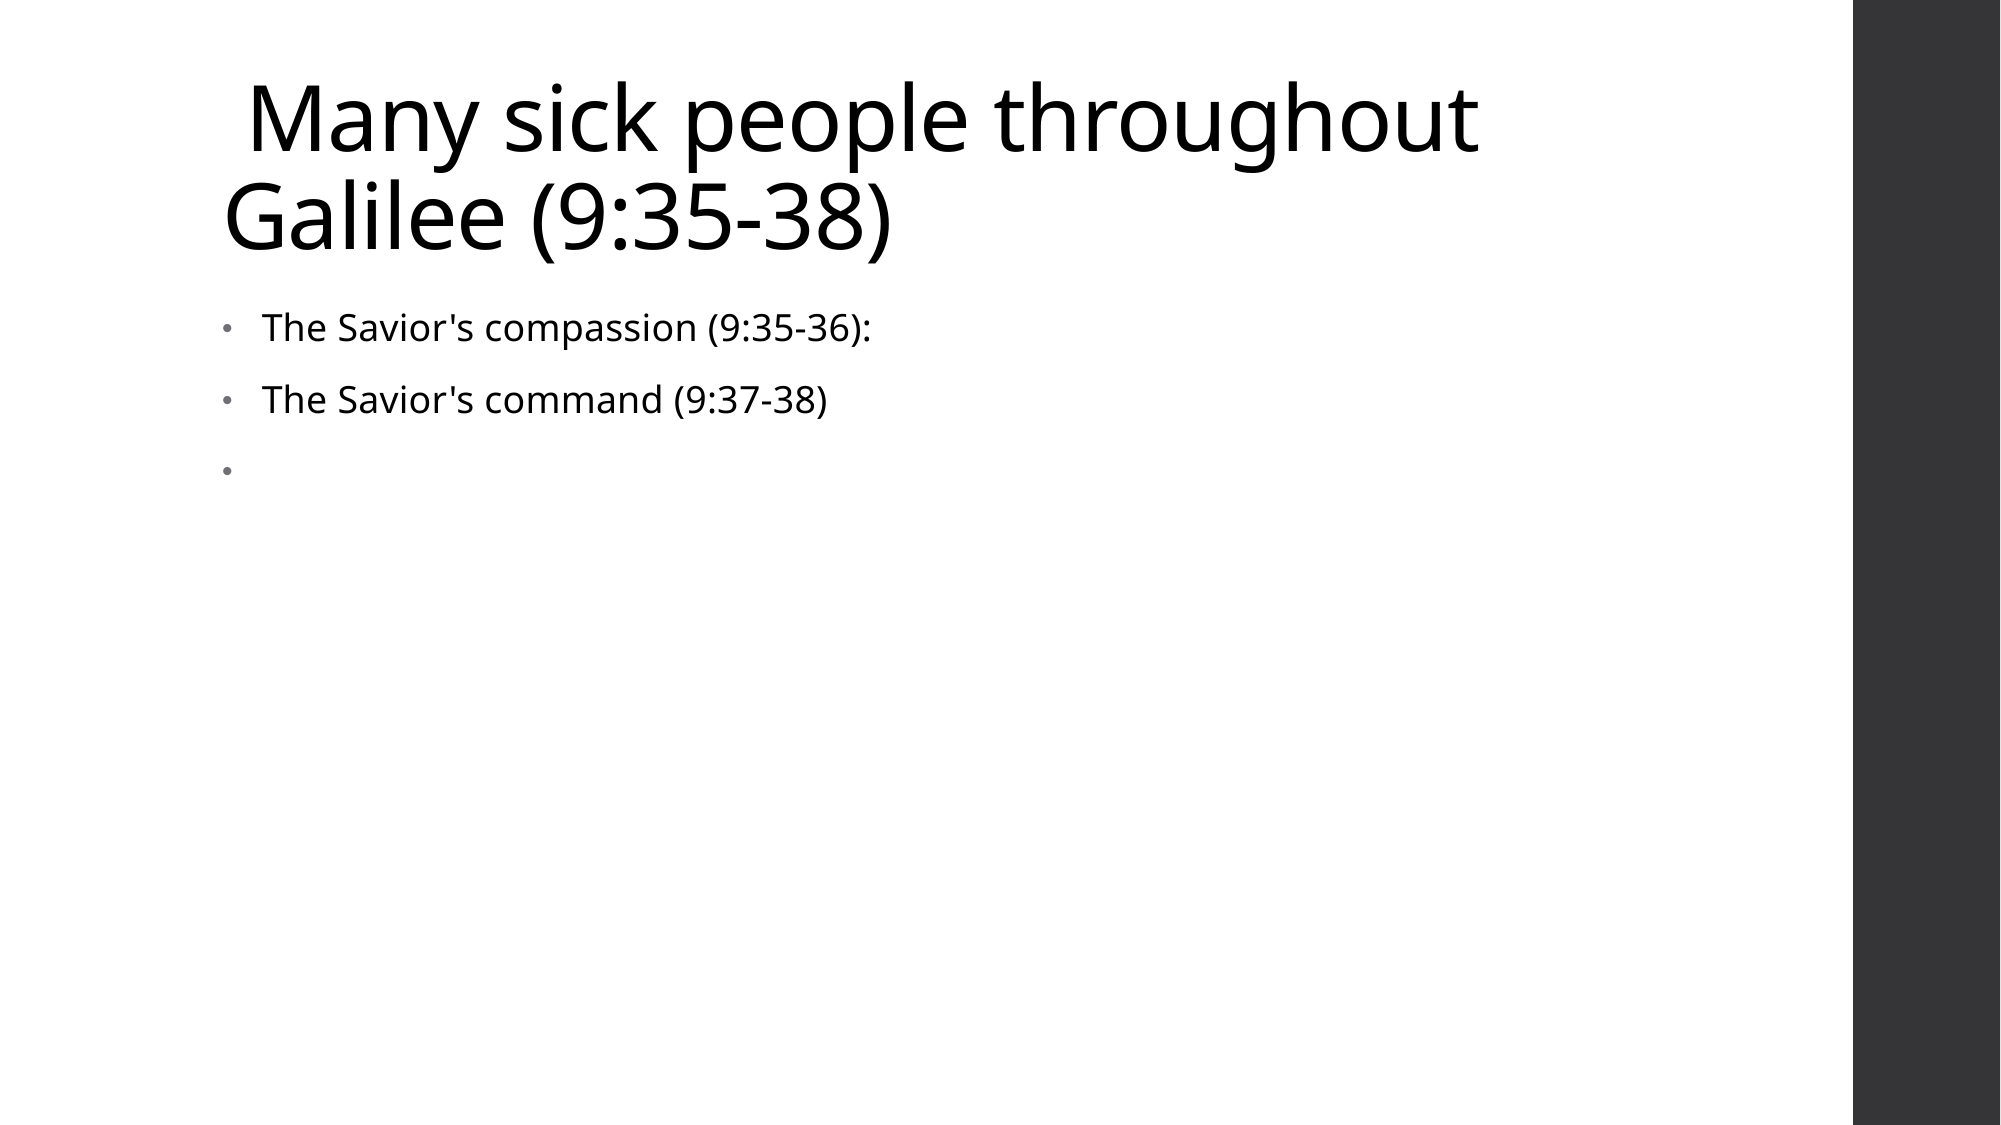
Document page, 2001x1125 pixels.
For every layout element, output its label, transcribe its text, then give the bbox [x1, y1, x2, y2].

list The Savior's compassion (9:35-36): The Savior's command (9:37-38) [206, 299, 1617, 1014]
title Many sick people throughout Galilee (9:35-38) [206, 60, 1797, 278]
